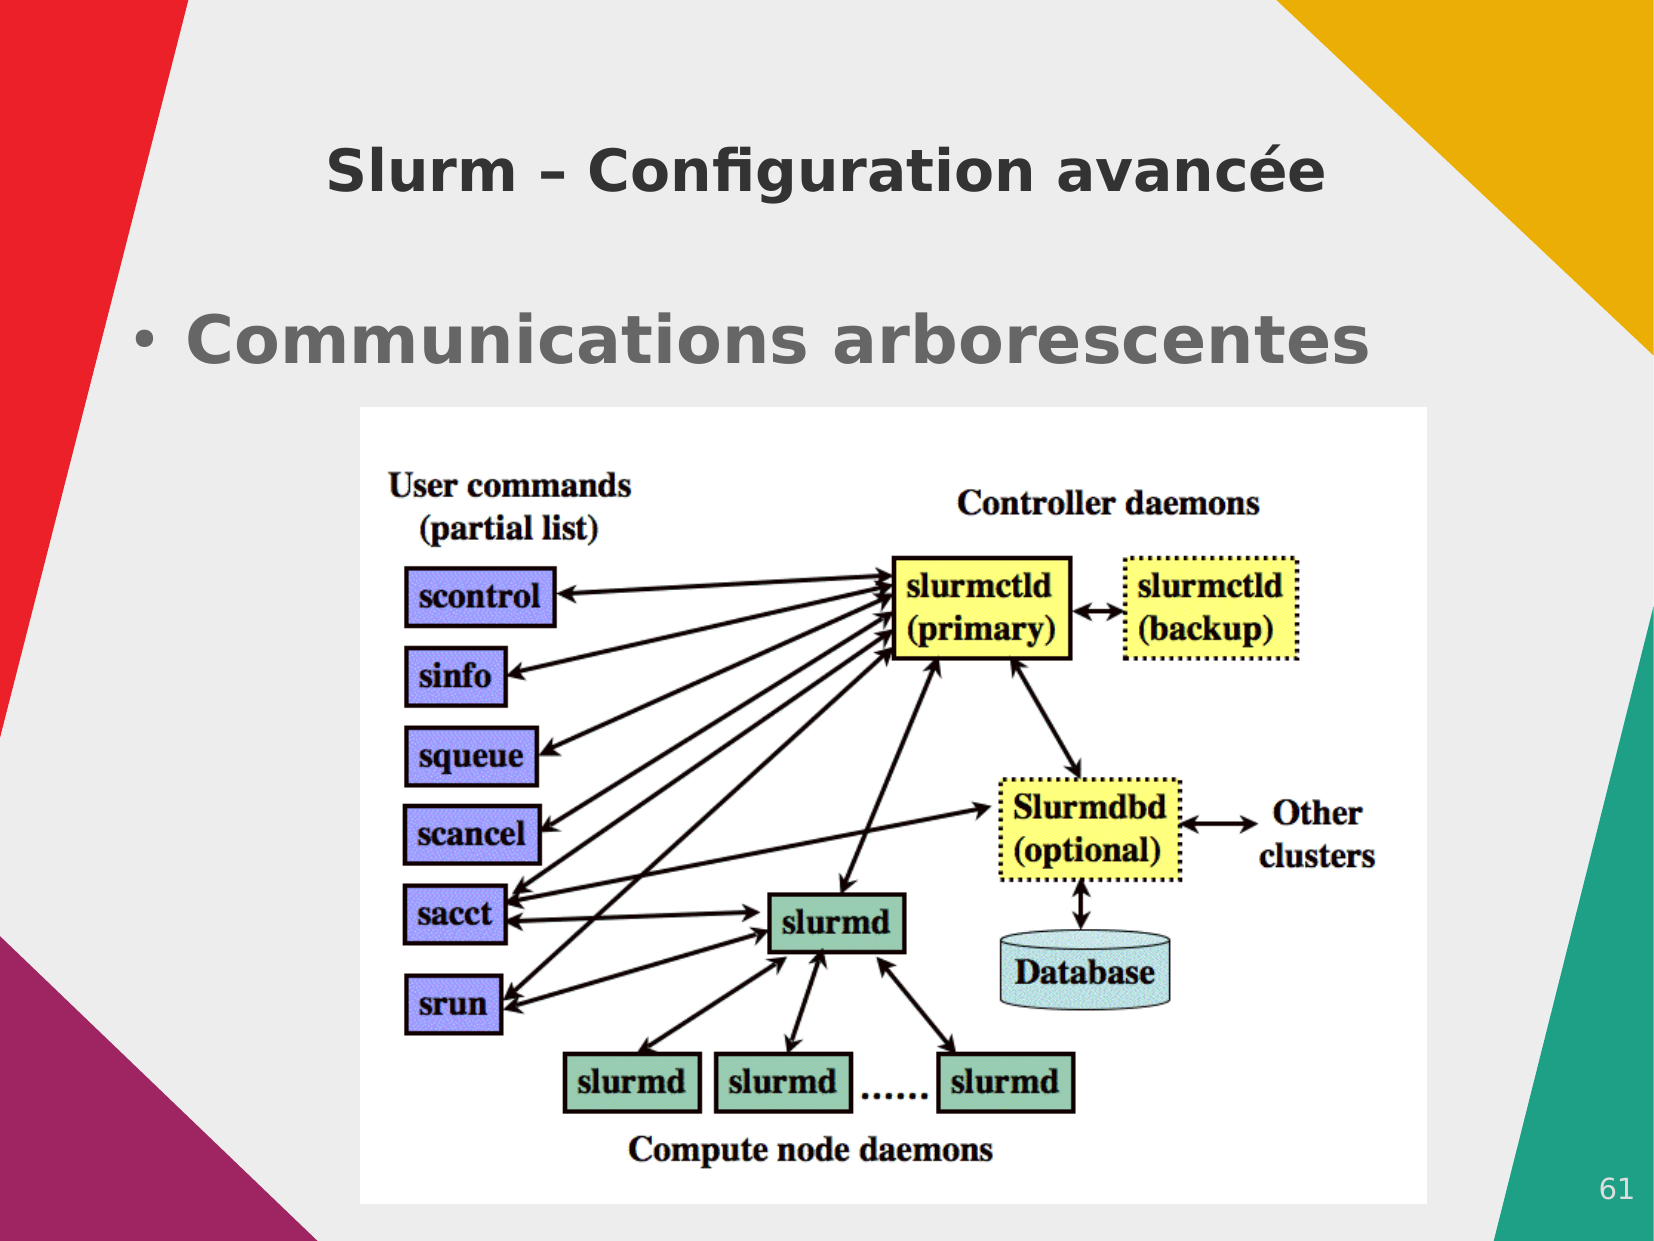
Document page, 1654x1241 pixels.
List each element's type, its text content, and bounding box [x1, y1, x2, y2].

list Communications arborescentes [114, 302, 1539, 1217]
title Slurm – Configuration avancée [114, 73, 1539, 271]
picture [360, 407, 1427, 1205]
